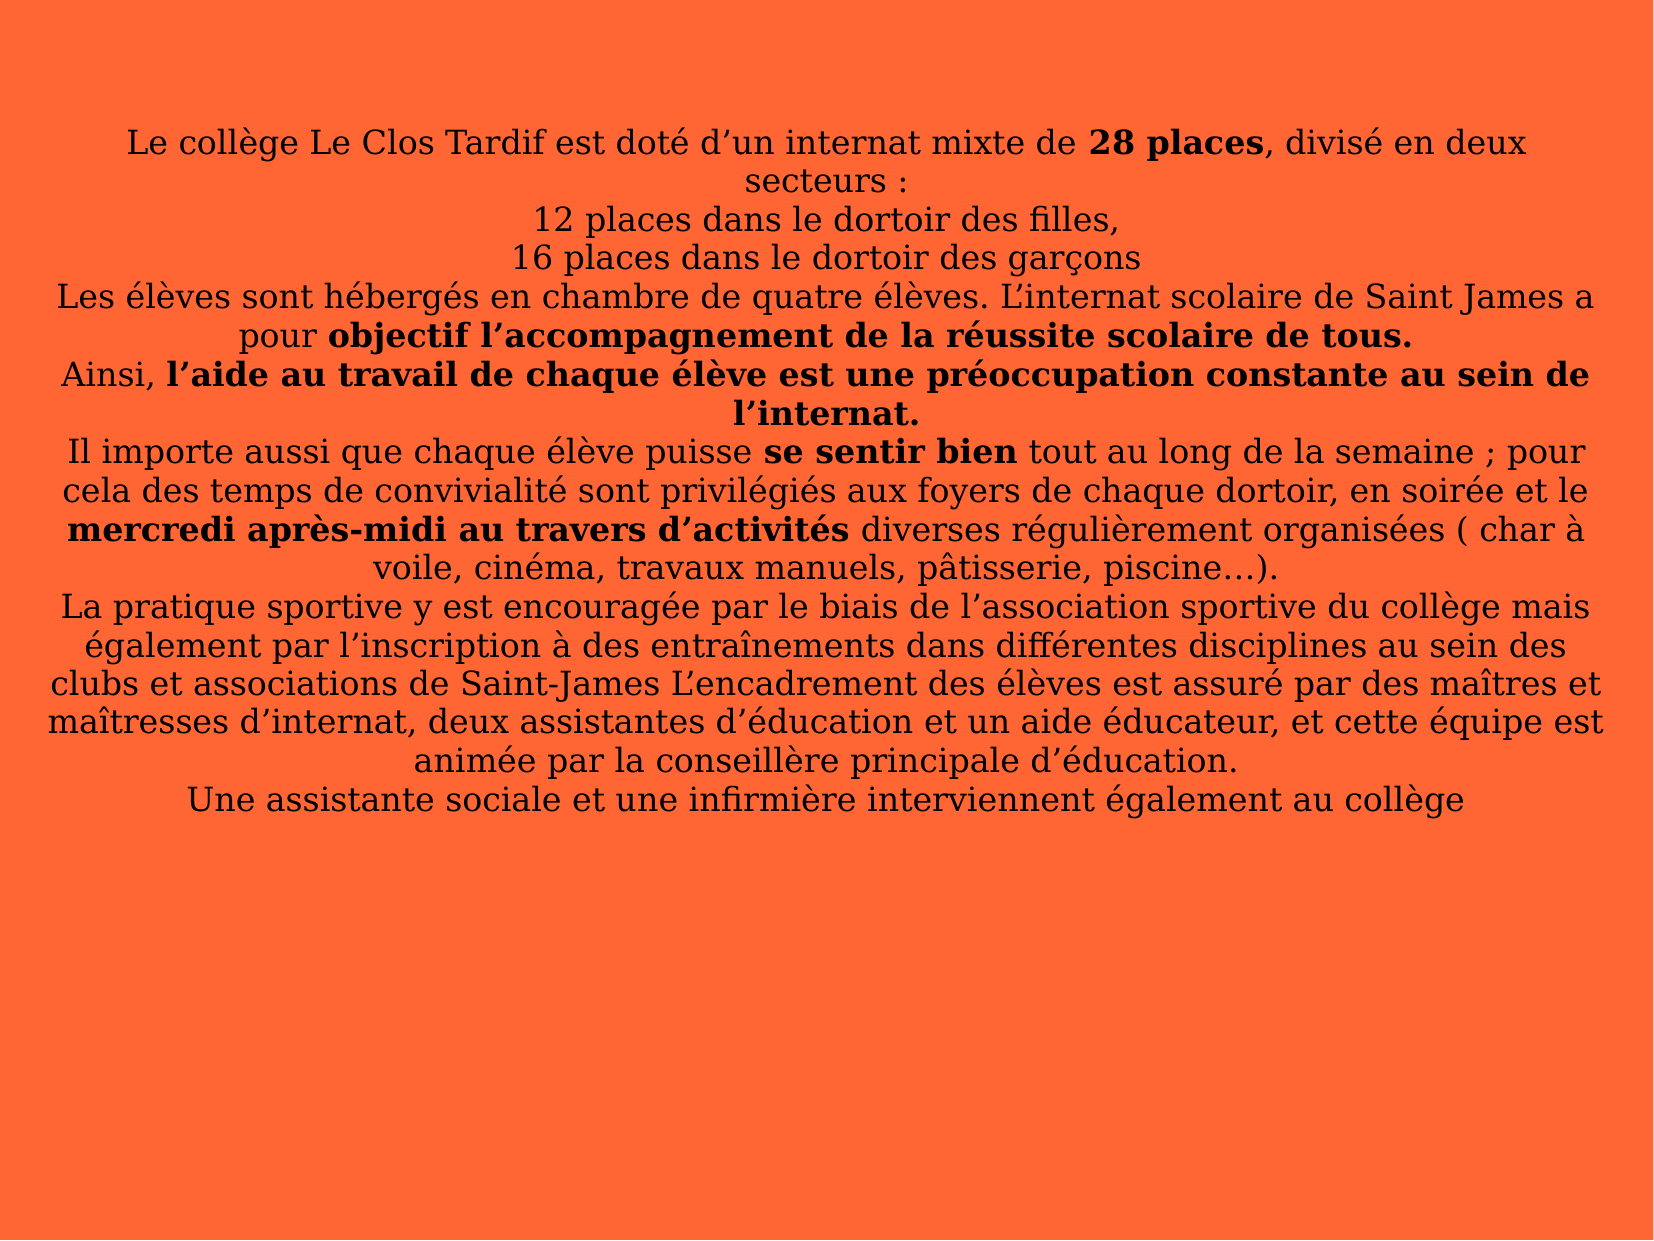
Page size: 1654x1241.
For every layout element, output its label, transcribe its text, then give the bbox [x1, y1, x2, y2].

text_box Le collège Le Clos Tardif est doté d’un internat mixte de 28 places, divisé en deux secteurs : 12 places dans le dortoir des filles, 16 places dans le dortoir des garçons Les élèves sont hébergés en chambre de quatre élèves. L’internat scolaire de Saint James a pour objectif l’accompagnement de la réussite scolaire de tous. Ainsi, l’aide au travail de chaque élève est une préoccupation constante au sein de l’internat. Il importe aussi que chaque élève puisse se sentir bien tout au long de la semaine ; pour cela des temps de convivialité sont privilégiés aux foyers de chaque dortoir, en soirée et le mercredi après-midi au travers d’activités diverses régulièrement organisées ( char à voile, cinéma, travaux manuels, pâtisserie, piscine…). La pratique sportive y est encouragée par le biais de l’association sportive du collège mais également par l’inscription à des entraînements dans différentes disciplines au sein des clubs et associations de Saint-James L’encadrement des élèves est assuré par des maîtres et maîtresses d’internat, deux assistantes d’éducation et un aide éducateur, et cette équipe est animée par la conseillère principale d’éducation. Une assistante sociale et une infirmière interviennent également au collège [29, 0, 1625, 1241]
